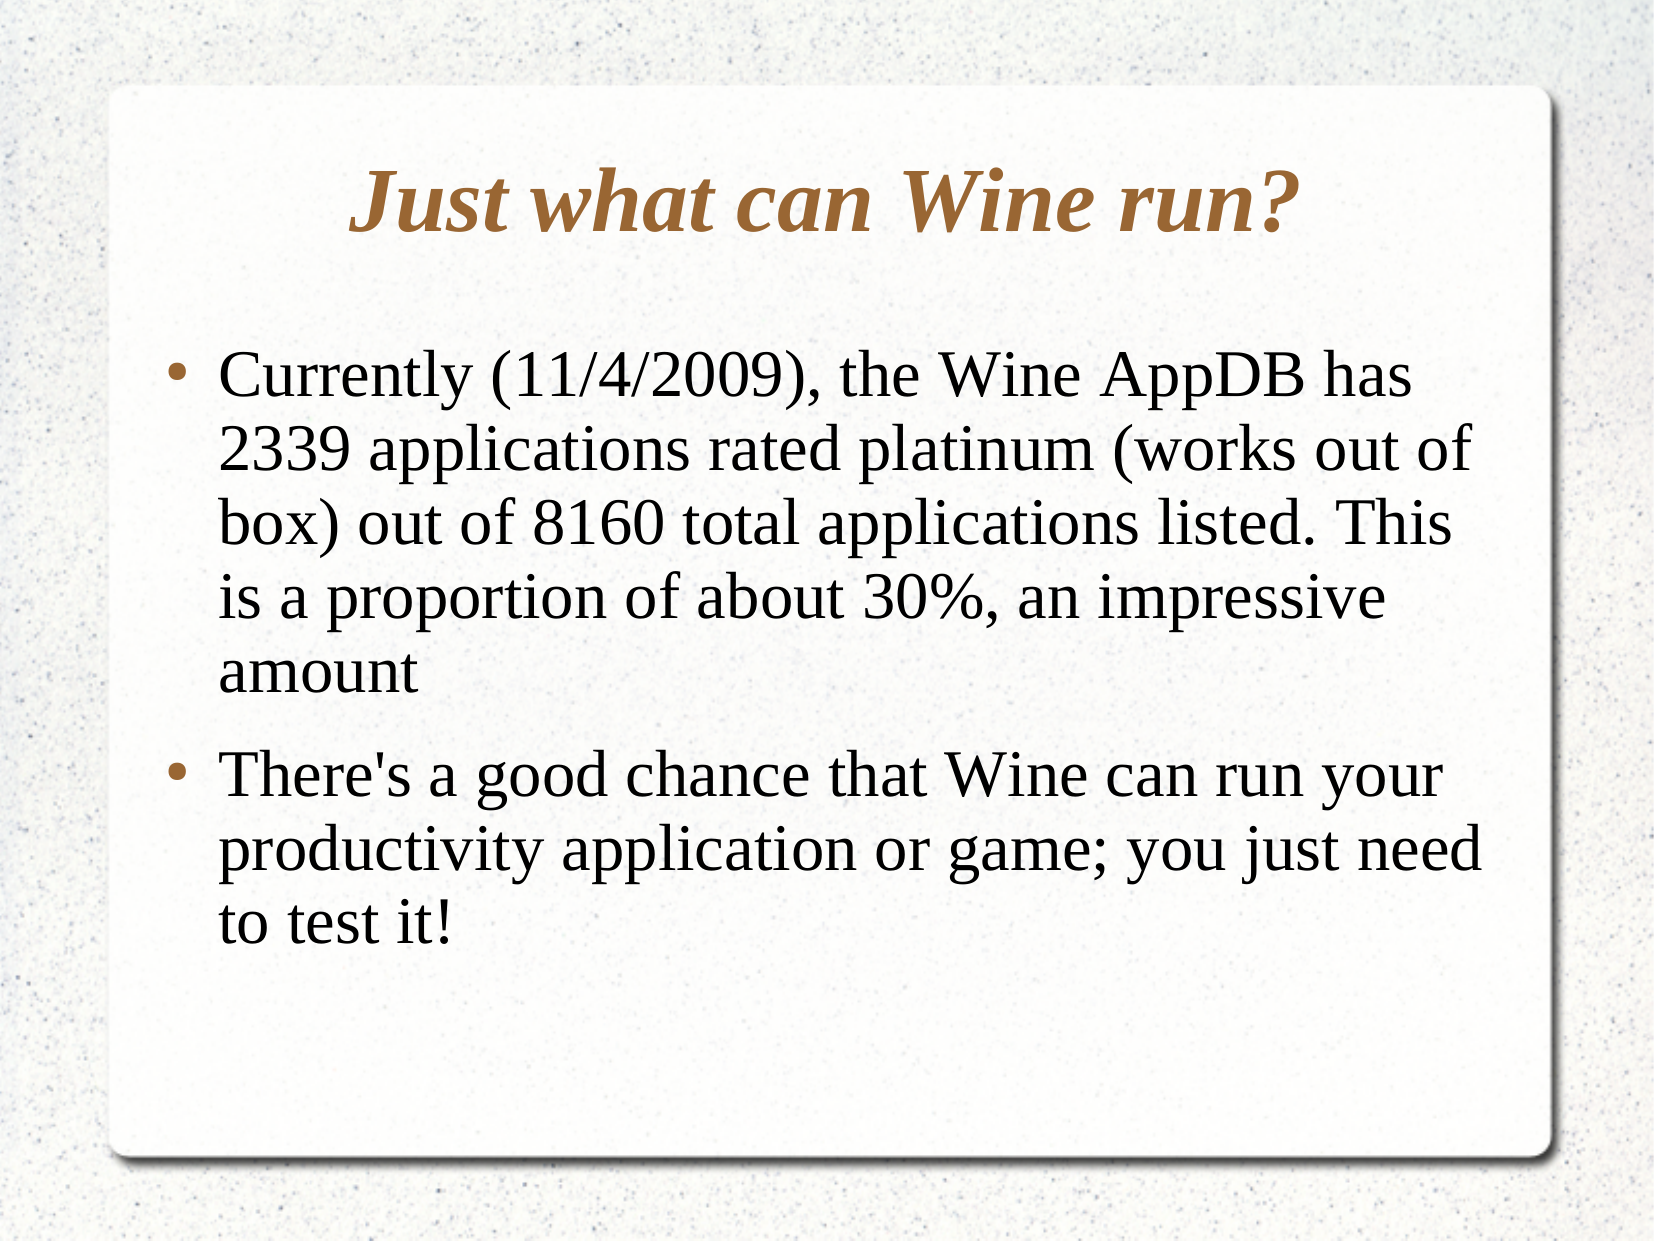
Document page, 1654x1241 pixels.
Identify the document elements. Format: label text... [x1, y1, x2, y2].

list Currently (11/4/2009), the Wine AppDB has 2339 applications rated platinum (works out of box) out of 8160 total applications listed. This is a proportion of about 30%, an impressive amount There's a good chance that Wine can run your productivity application or game; you just need to test it! [147, 336, 1506, 1063]
picture [0, 0, 1654, 1241]
title Just what can Wine run? [118, 104, 1536, 297]
